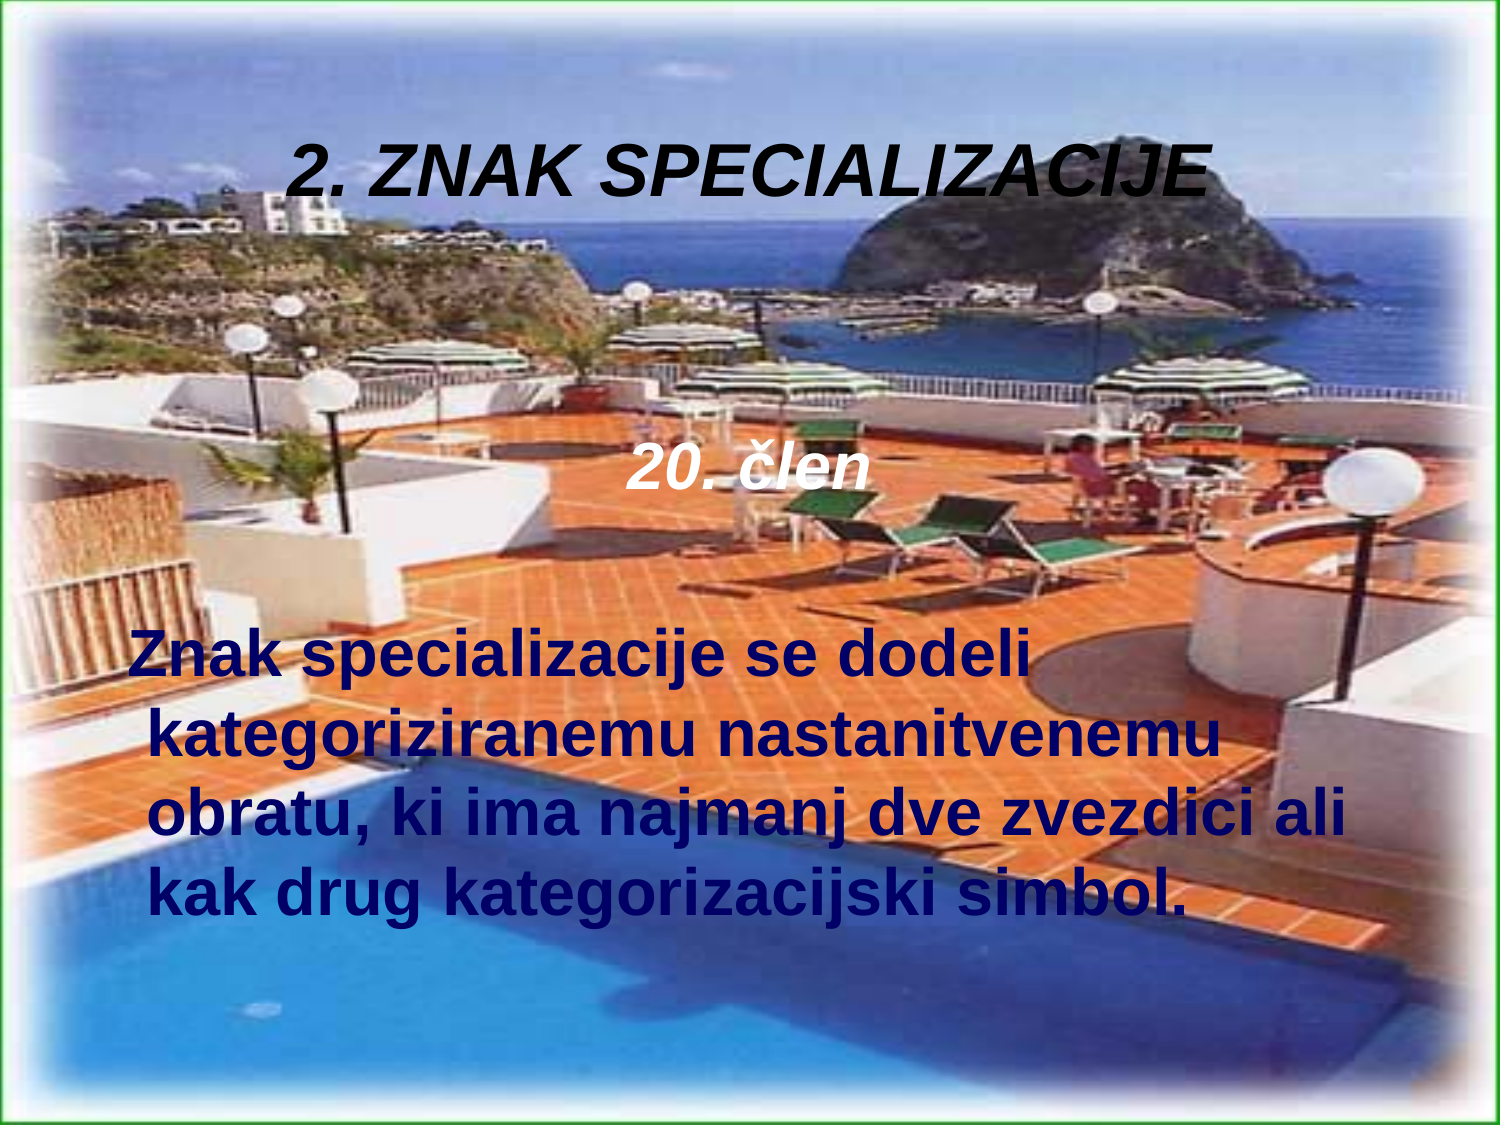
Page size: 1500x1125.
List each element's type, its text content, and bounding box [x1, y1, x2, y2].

list 2. ZNAK SPECIALIZACIJE 20. člen Znak specializacije se dodeli kategoriziranemu nastanitvenemu obratu, ki ima najmanj dve zvezdici ali kak drug kategorizacijski simbol. [75, 113, 1425, 1005]
picture [0, 0, 1500, 1125]
